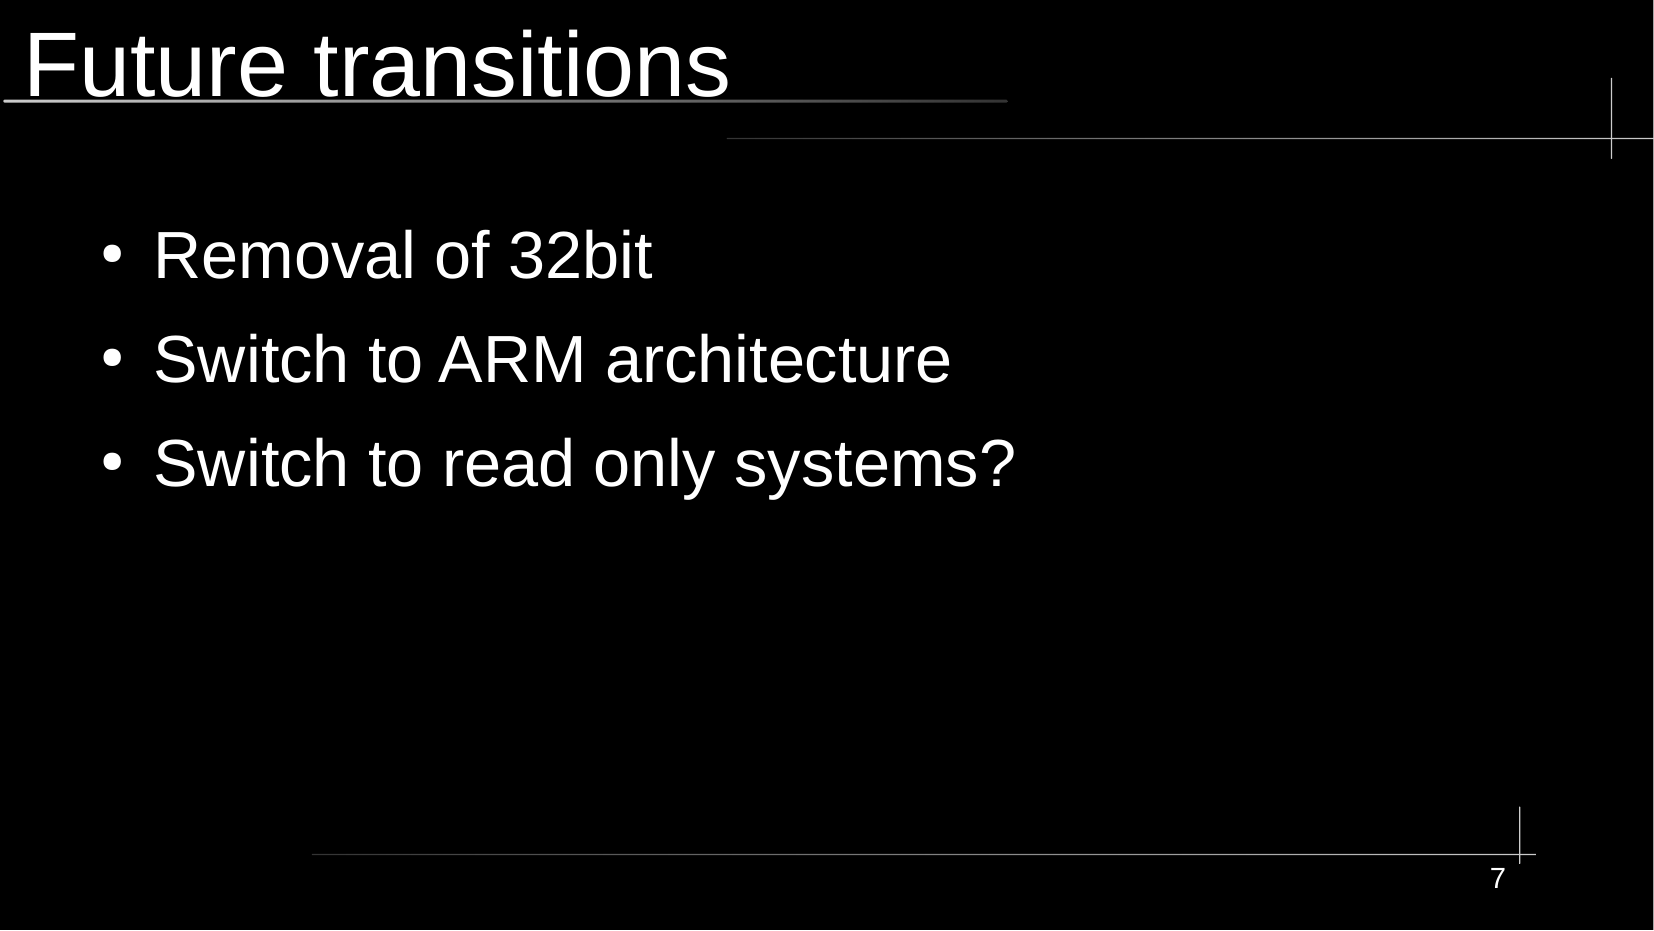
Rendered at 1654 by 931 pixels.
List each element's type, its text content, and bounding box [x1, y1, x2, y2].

title Future transitions [23, 11, 1589, 119]
list Removal of 32bit Switch to ARM architecture Switch to read only systems? [82, 217, 1571, 758]
